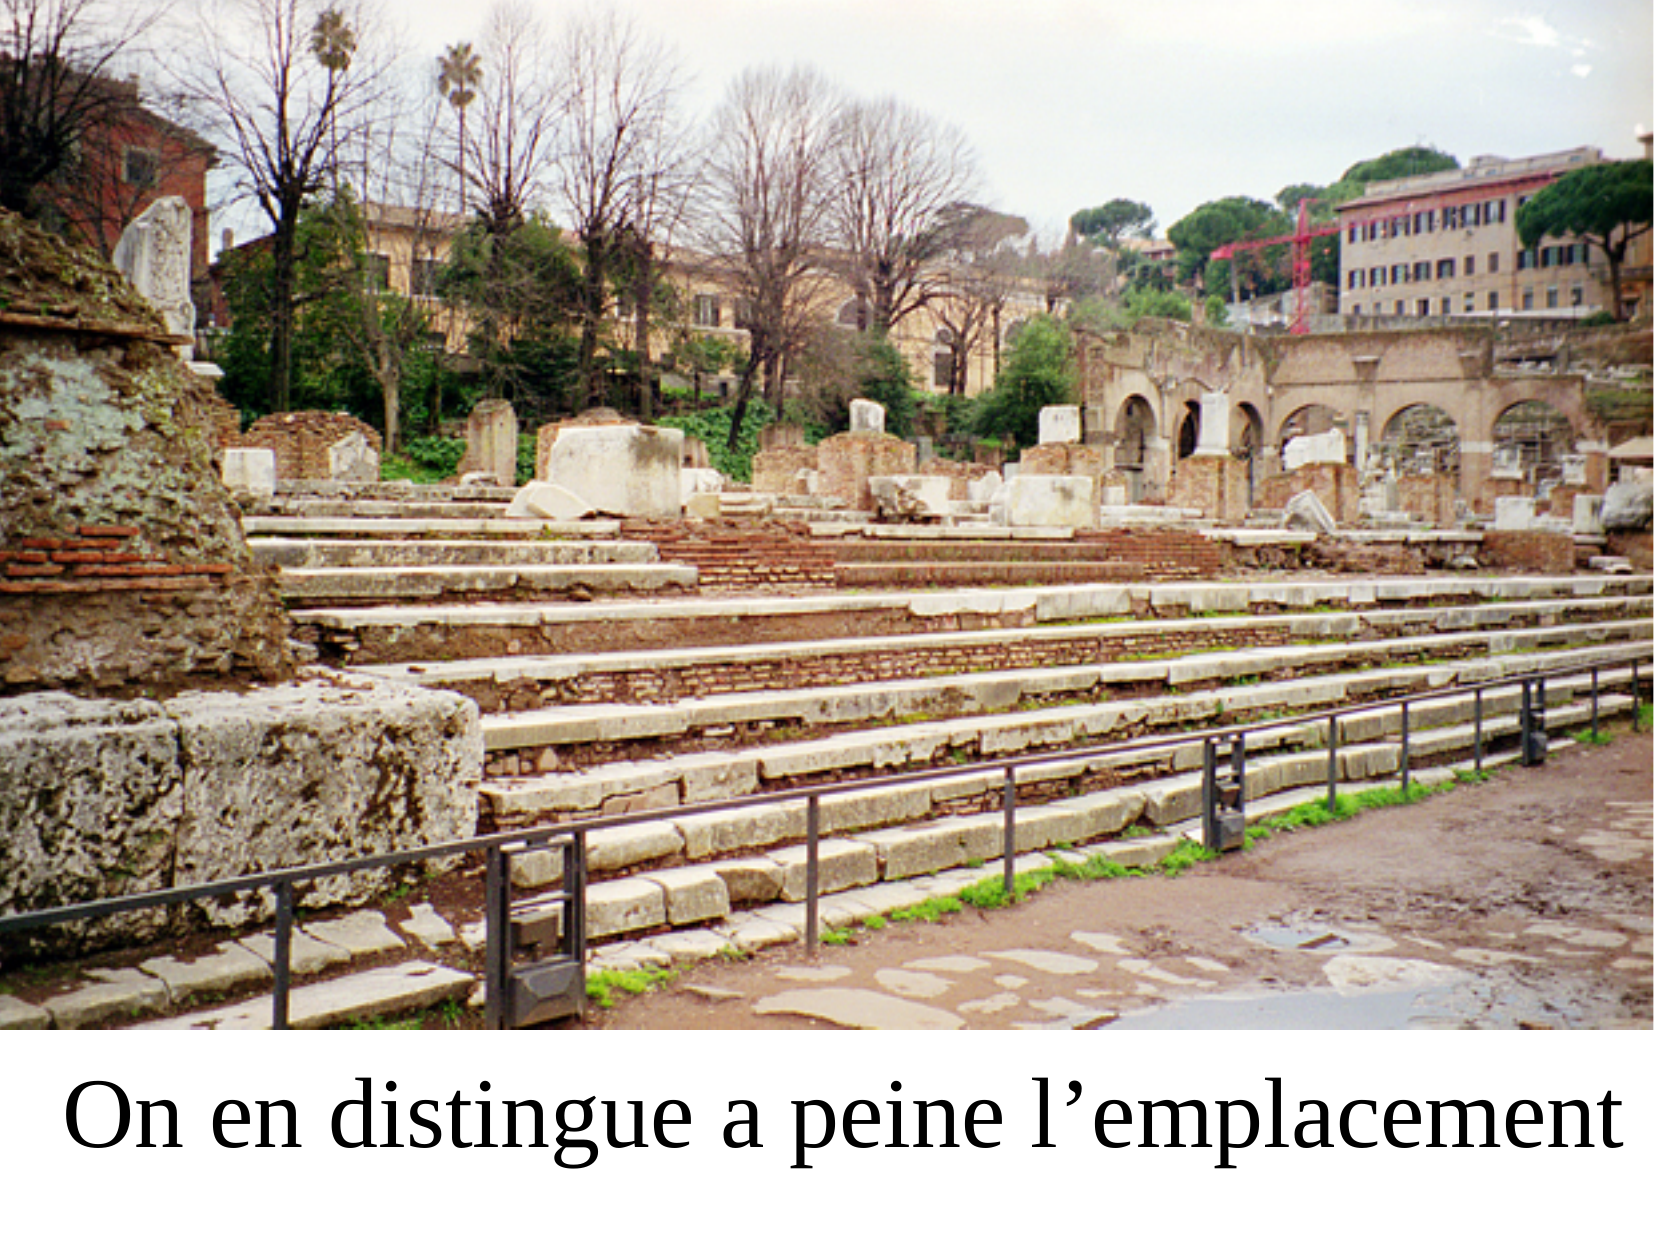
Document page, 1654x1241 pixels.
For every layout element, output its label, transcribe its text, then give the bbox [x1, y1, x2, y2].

text_box On en distingue a peine l’emplacement [47, 1051, 1654, 1241]
picture [0, 0, 1654, 1030]
